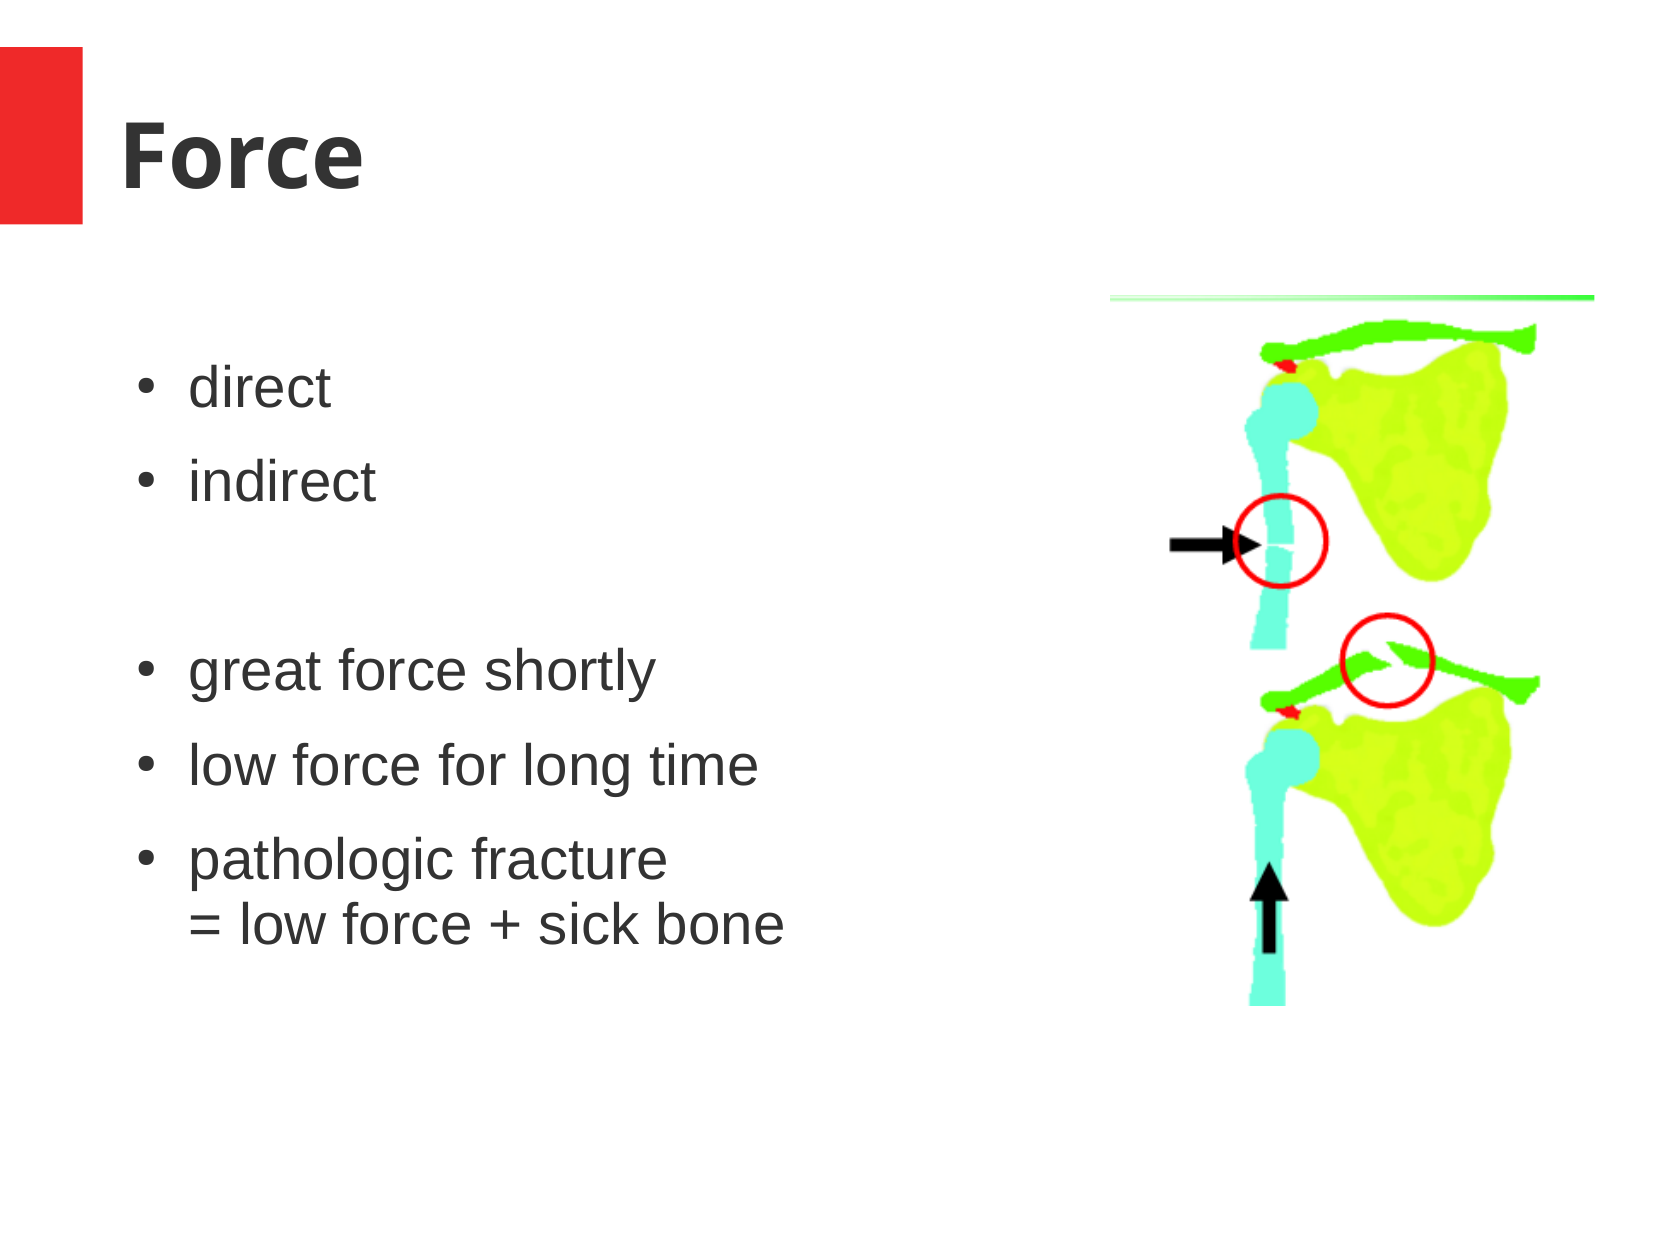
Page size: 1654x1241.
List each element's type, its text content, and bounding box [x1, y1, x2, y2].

list direct indirect great force shortly low force for long time pathologic fracture = low force + sick bone [118, 354, 1536, 1074]
title Force [118, 49, 1571, 257]
picture [1110, 295, 1595, 1006]
